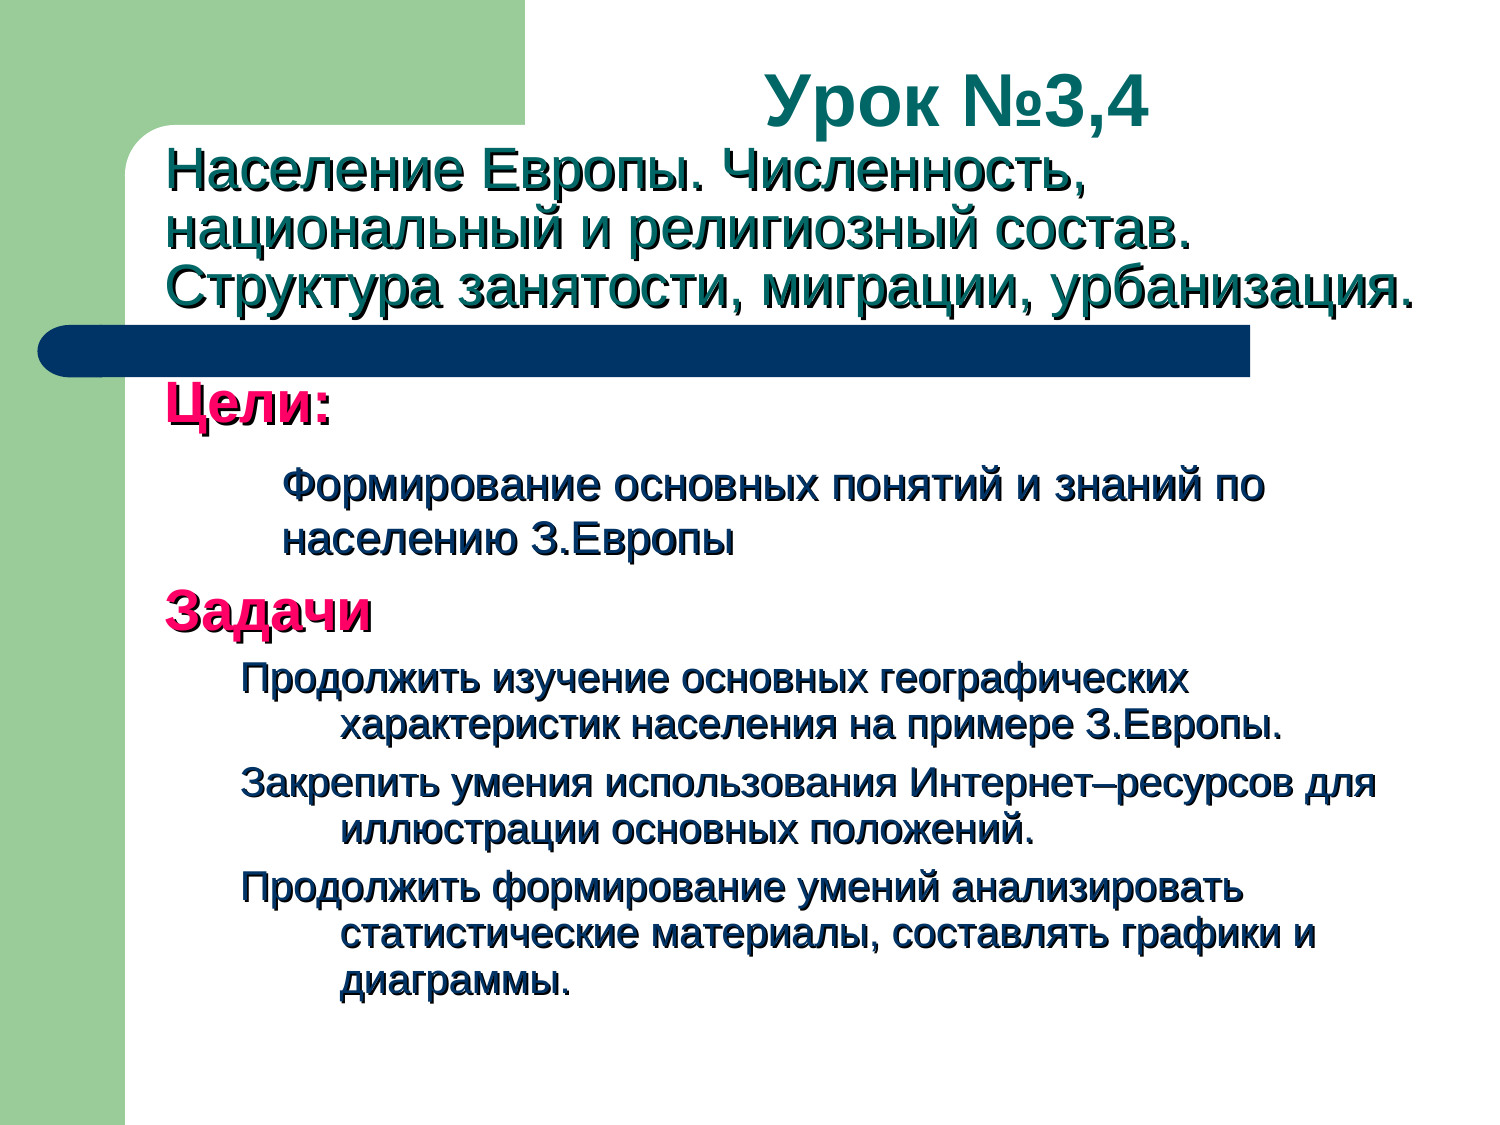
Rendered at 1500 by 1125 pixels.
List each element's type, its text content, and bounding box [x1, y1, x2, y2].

title Урок №3,4 Население Европы. Численность, национальный и религиозный состав. Структура занятости, миграции, урбанизация. [149, 0, 1463, 325]
list Цели: Формирование основных понятий и знаний по населению З.Европы Задачи Продолжить изучение основных географических характеристик населения на примере З.Европы. Закрепить умения использования Интернет–ресурсов для иллюстрации основных положений. Продолжить формирование умений анализировать статистические материалы, составлять графики и диаграммы. [149, 362, 1463, 1101]
